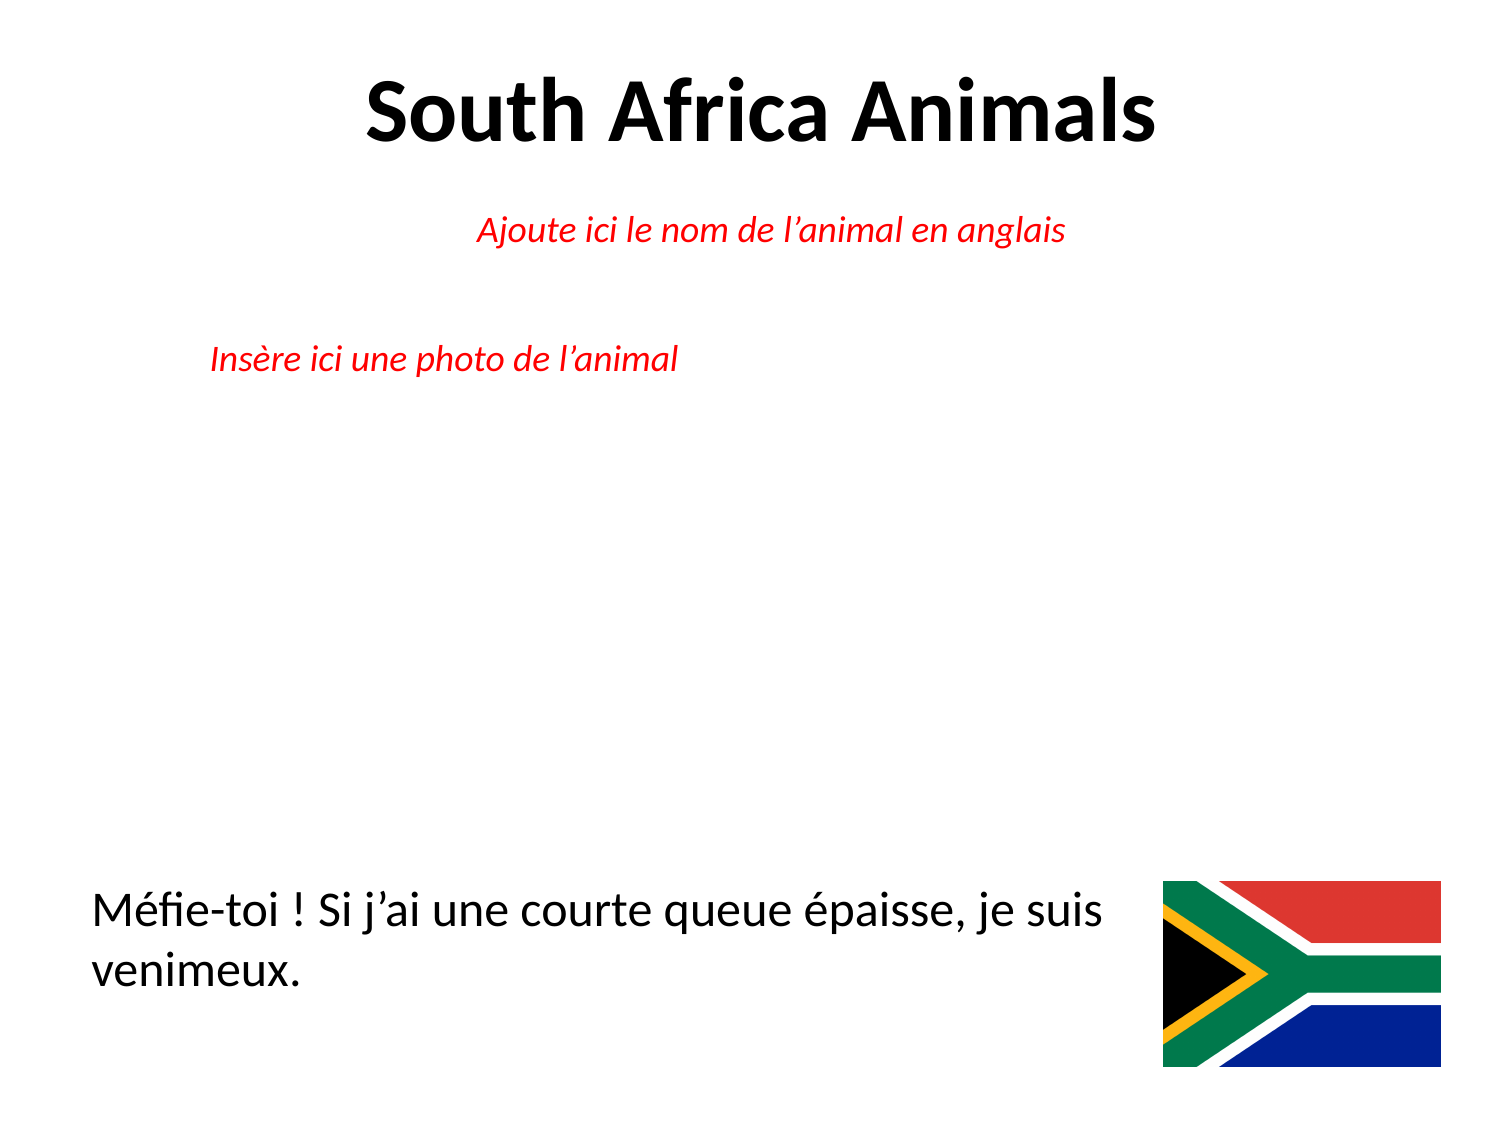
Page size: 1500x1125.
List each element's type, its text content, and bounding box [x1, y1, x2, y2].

text_box Méfie-toi ! Si j’ai une courte queue épaisse, je suis venimeux. [76, 869, 1140, 1005]
text_box Ajoute ici le nom de l’animal en anglais [462, 198, 1112, 258]
text_box South Africa Animals [123, 42, 1399, 164]
picture [1163, 881, 1441, 1067]
text_box Insère ici une photo de l’animal [194, 326, 1303, 387]
